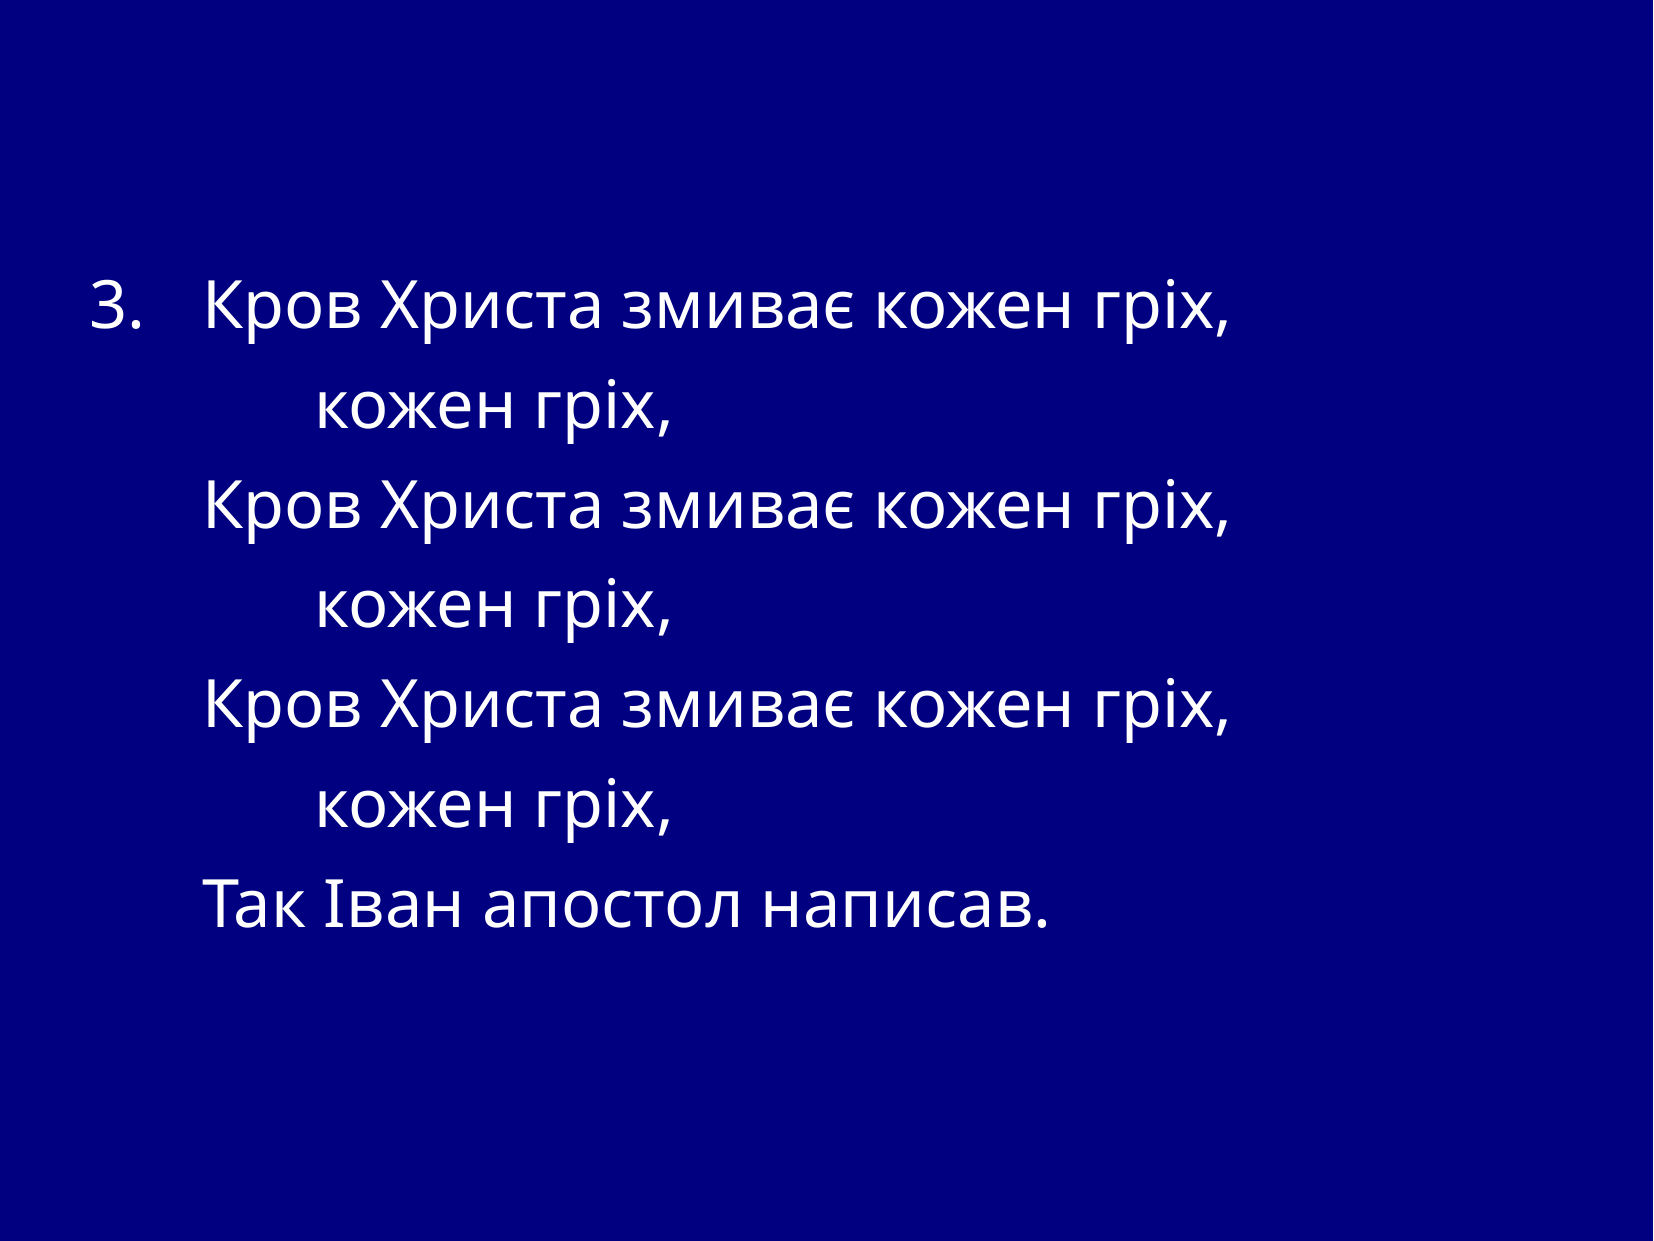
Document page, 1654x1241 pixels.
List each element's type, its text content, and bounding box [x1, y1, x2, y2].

text_box 3. Кров Христа змиває кожен гріх, кожен гріх, Кров Христа змиває кожен гріх, кожен гріх, Кров Христа змиває кожен гріх, кожен гріх, Так Іван апостол написав. [75, 150, 1576, 1163]
